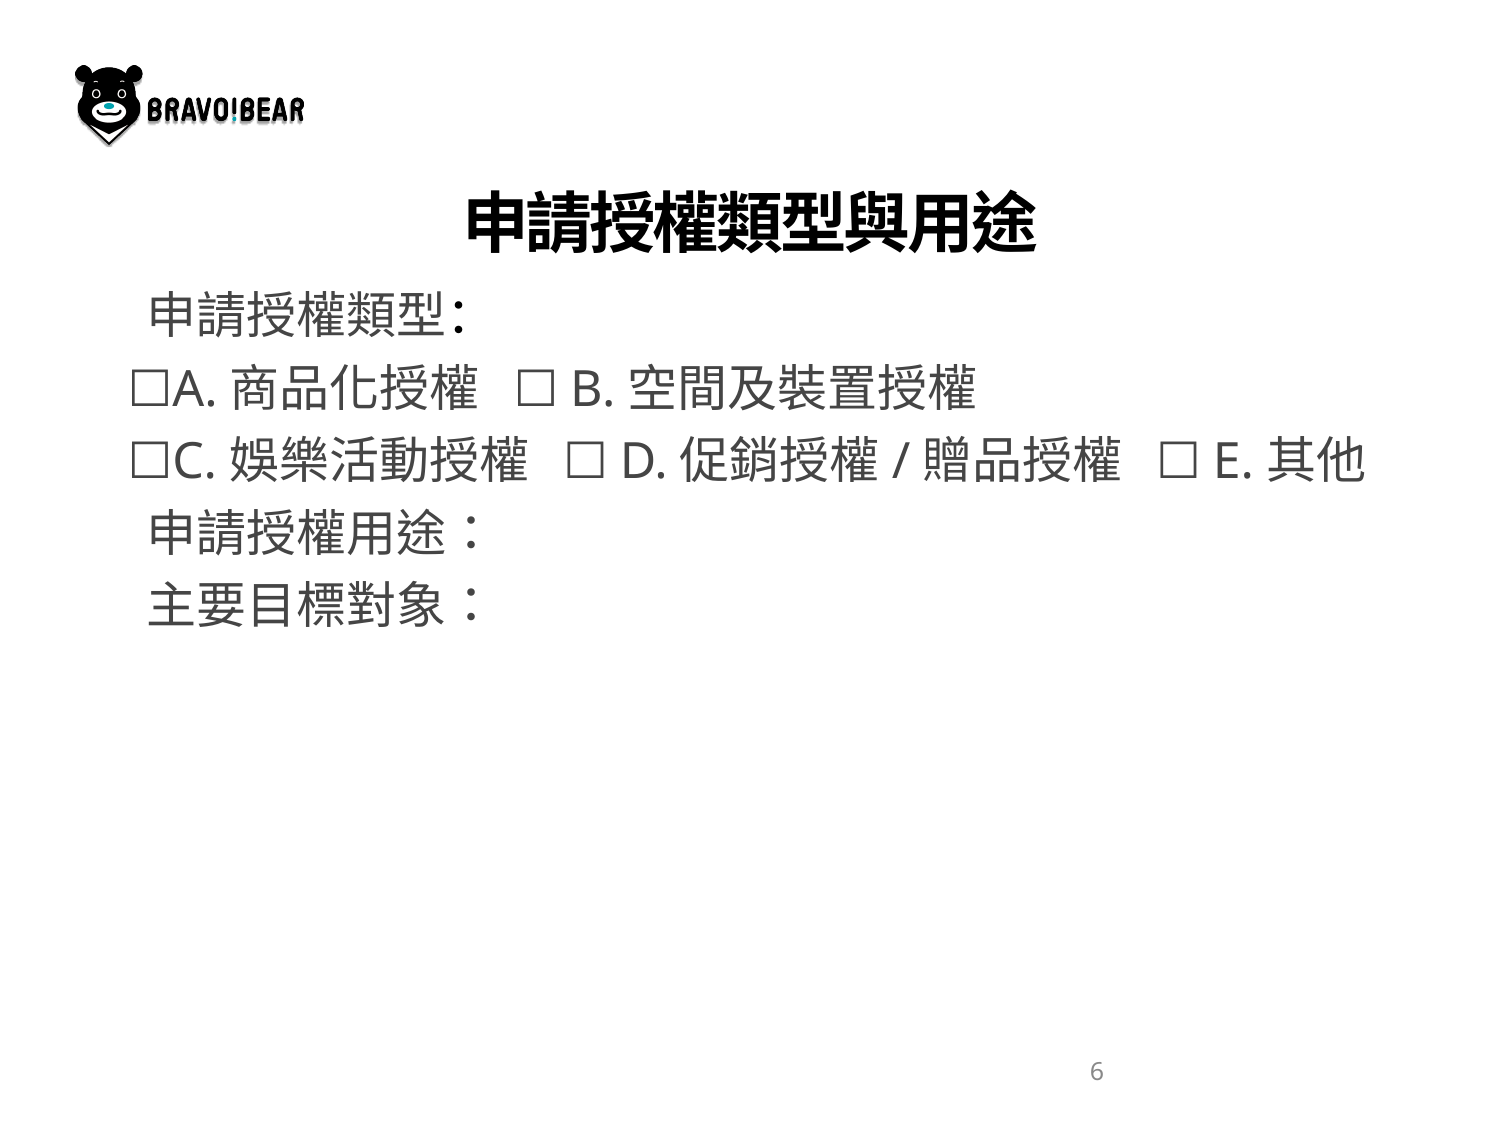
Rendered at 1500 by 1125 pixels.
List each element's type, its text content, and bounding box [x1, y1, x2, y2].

text_box 6 [1074, 1042, 1426, 1103]
text_box 申請授權類型： ☐A.商品化授權 ☐B.空間及裝置授權 ☐C.娛樂活動授權 ☐D.促銷授權/贈品授權 ☐E.其他 申請授權用途： 主要目標對象： [75, 276, 1426, 1013]
